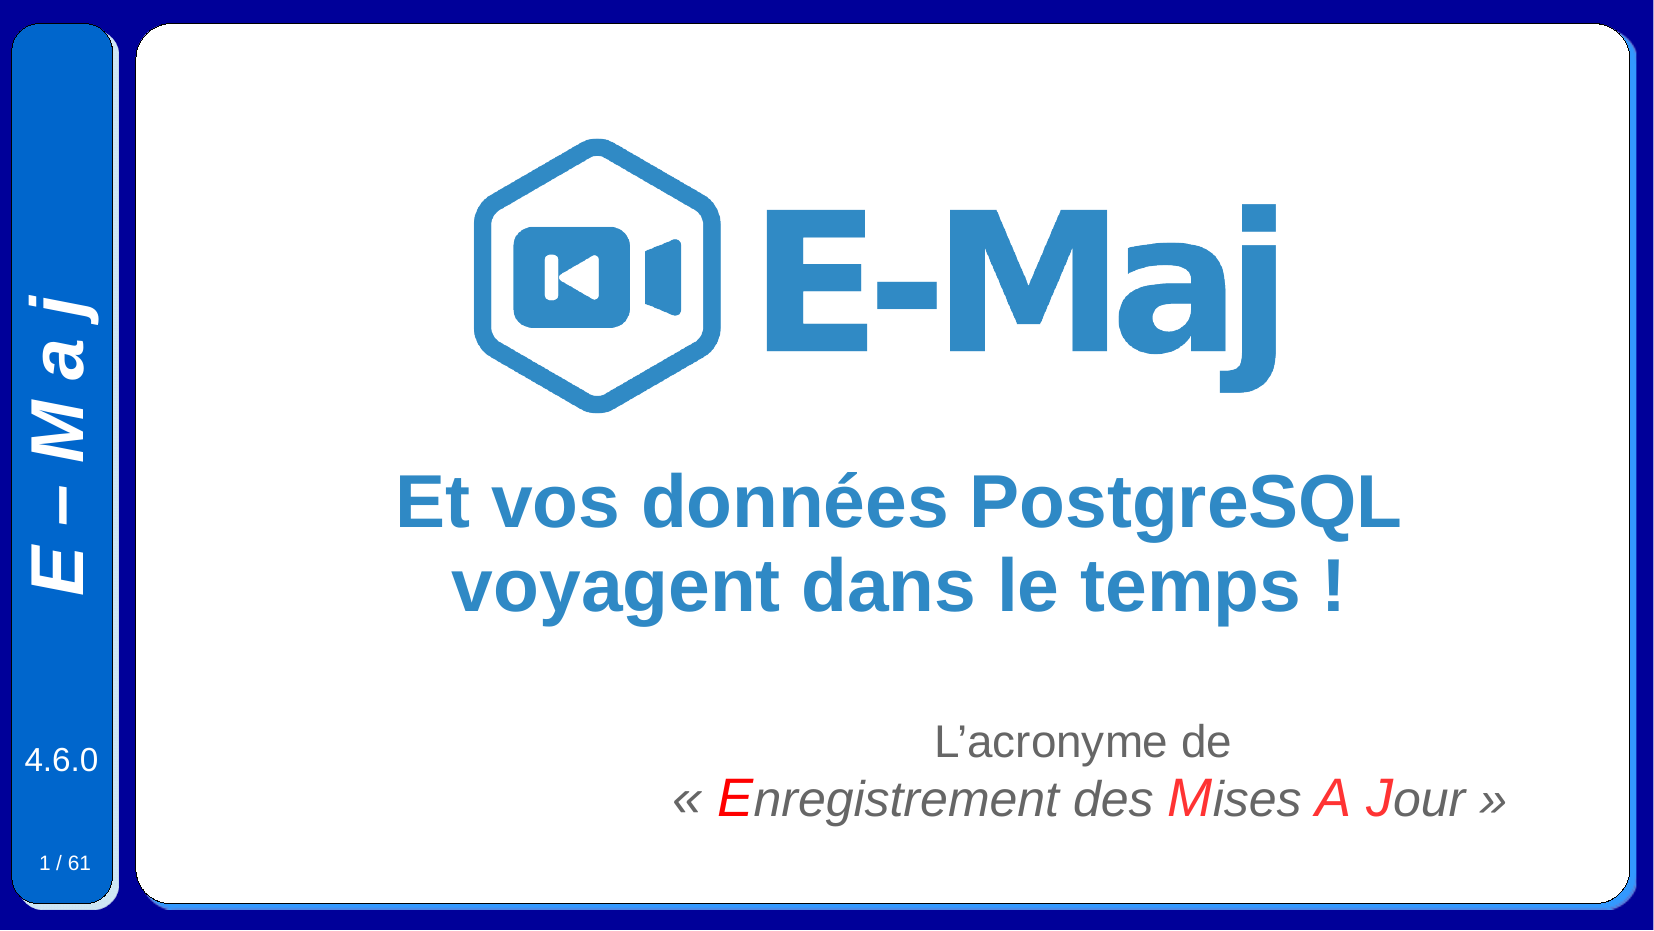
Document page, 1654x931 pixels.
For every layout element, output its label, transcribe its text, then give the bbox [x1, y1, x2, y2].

picture [472, 137, 1276, 414]
subtitle Et vos données PostgreSQL voyagent dans le temps ! [194, 366, 1570, 832]
text_box L’acronyme de « Enregistrement des Mises A Jour » [602, 708, 1577, 875]
